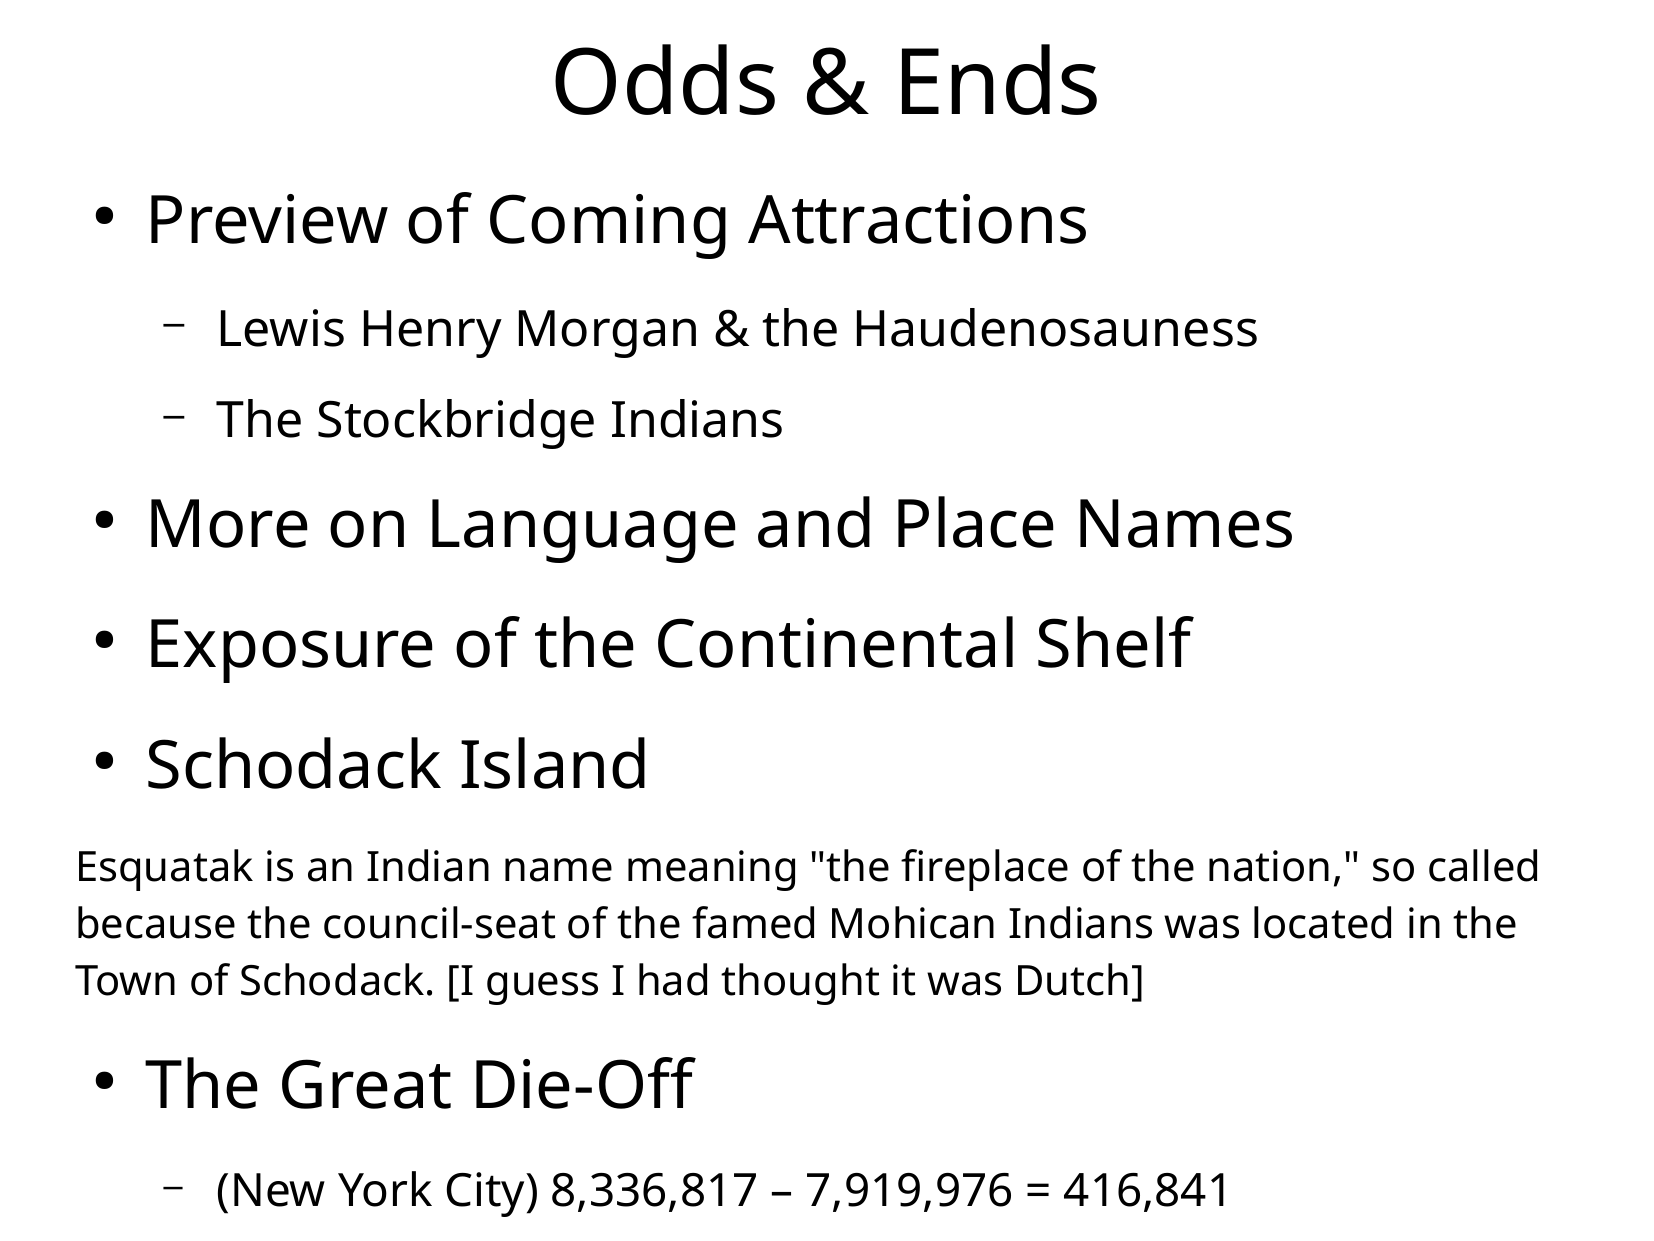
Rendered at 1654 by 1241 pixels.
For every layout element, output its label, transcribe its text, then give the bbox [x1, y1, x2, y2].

title Odds & Ends [82, 13, 1571, 145]
list Preview of Coming Attractions Lewis Henry Morgan & the Haudenosauness The Stockbridge Indians More on Language and Place Names Exposure of the Continental Shelf Schodack Island Esquatak is an Indian name meaning "the fireplace of the nation," so called because the council-seat of the famed Mohican Indians was located in the Town of Schodack. [I guess I had thought it was Dutch] The Great Die-Off (New York City) 8,336,817 – 7,919,976 = 416,841 (USA) 328,200,000 – 311,790,000 = 16,410,000 [75, 172, 1563, 1241]
